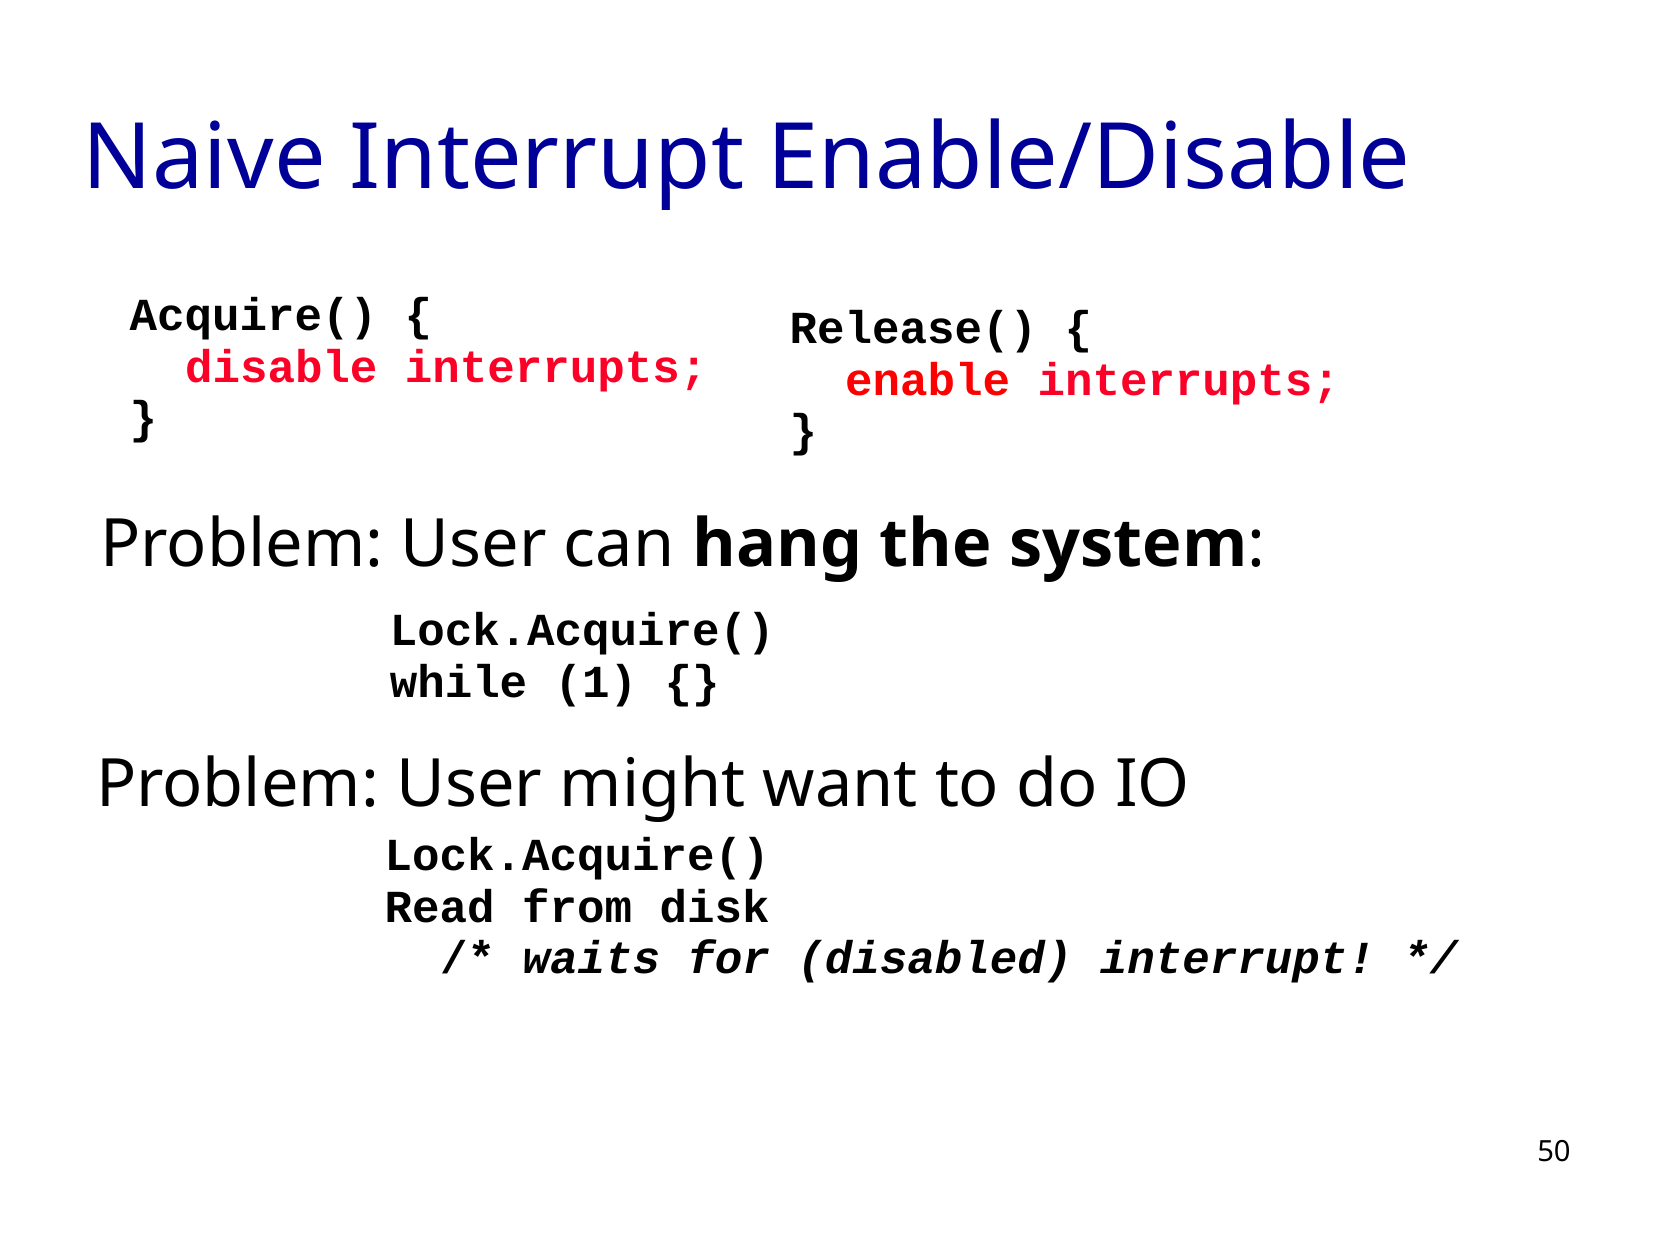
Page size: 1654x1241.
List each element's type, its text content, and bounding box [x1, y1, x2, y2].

text_box Lock.Acquire() Read from disk /* waits for (disabled) interrupt! */ [369, 825, 1516, 1048]
list Problem: User can hang the system: [64, 495, 1576, 601]
title Naive Interrupt Enable/Disable [82, 49, 1571, 257]
list Problem: User might want to do IO [60, 735, 1571, 841]
text_box Lock.Acquire() while (1) {} [375, 600, 1206, 735]
text_box Acquire() { disable interrupts; } [114, 285, 946, 483]
text_box Release() { enable interrupts; } [774, 297, 1606, 496]
